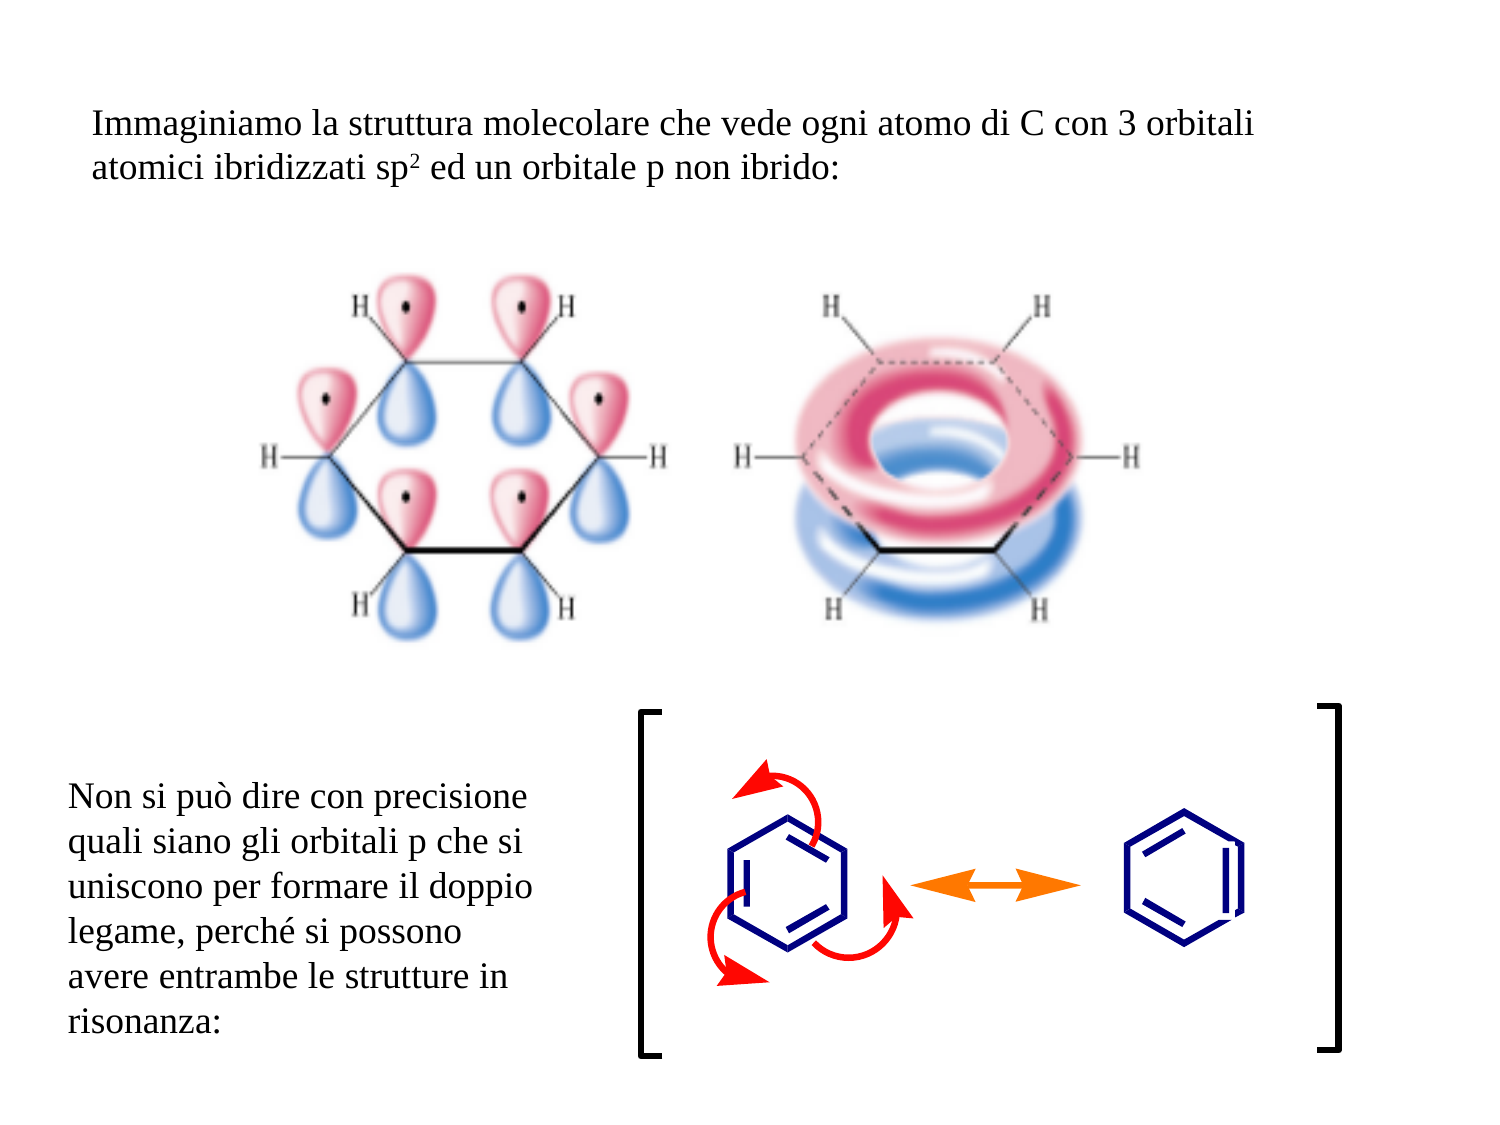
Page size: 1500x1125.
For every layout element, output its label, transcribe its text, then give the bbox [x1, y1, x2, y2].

text_box Non si può dire con precisione quali siano gli orbitali p che si uniscono per formare il doppio legame, perché si possono avere entrambe le strutture in risonanza: [53, 763, 562, 1049]
text_box [1222, 847, 1230, 914]
text_box [1123, 808, 1245, 948]
text_box [910, 868, 1081, 903]
text_box [785, 834, 830, 863]
text_box [1141, 897, 1186, 928]
picture [218, 255, 1209, 665]
text_box [727, 833, 848, 953]
text_box Immaginiamo la struttura molecolare che vede ogni atomo di C con 3 orbitali atomici ibridizzati sp2 ed un orbitale p non ibrido: [76, 90, 1388, 195]
text_box [727, 814, 814, 896]
text_box [732, 759, 784, 799]
text_box [785, 904, 830, 934]
text_box [716, 954, 770, 986]
text_box [882, 875, 914, 929]
text_box [1141, 828, 1186, 858]
text_box [743, 860, 750, 907]
